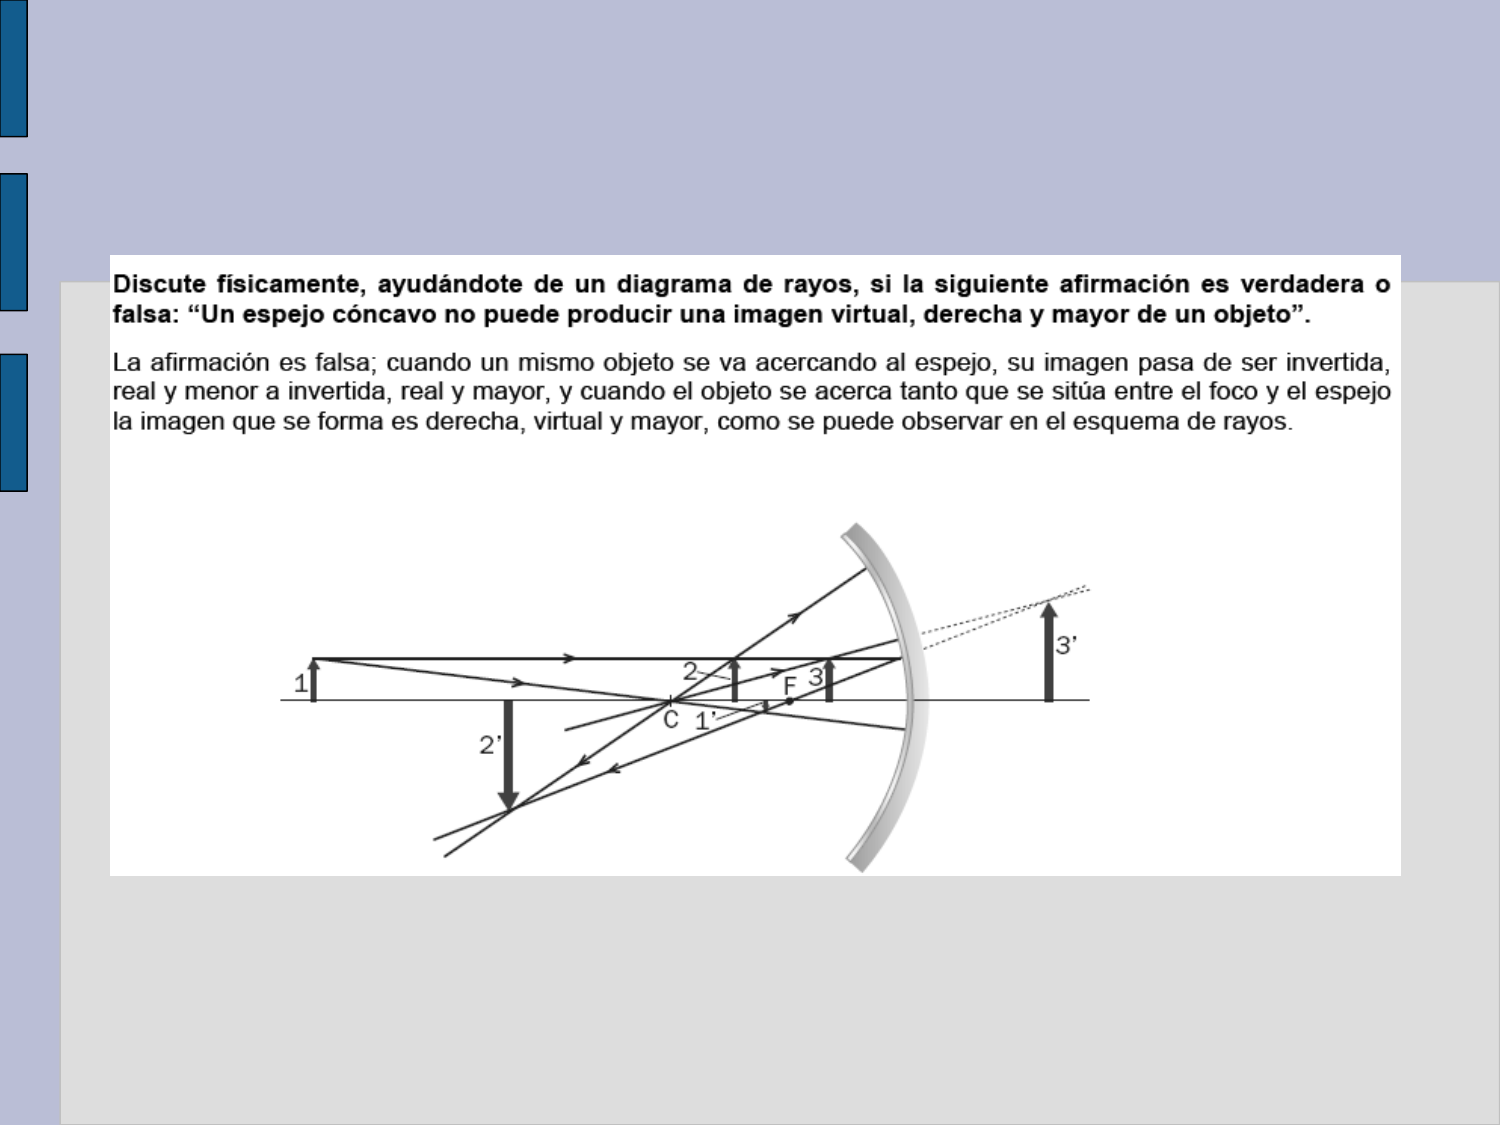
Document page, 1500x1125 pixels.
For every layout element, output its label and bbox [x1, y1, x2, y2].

picture [110, 255, 1401, 876]
